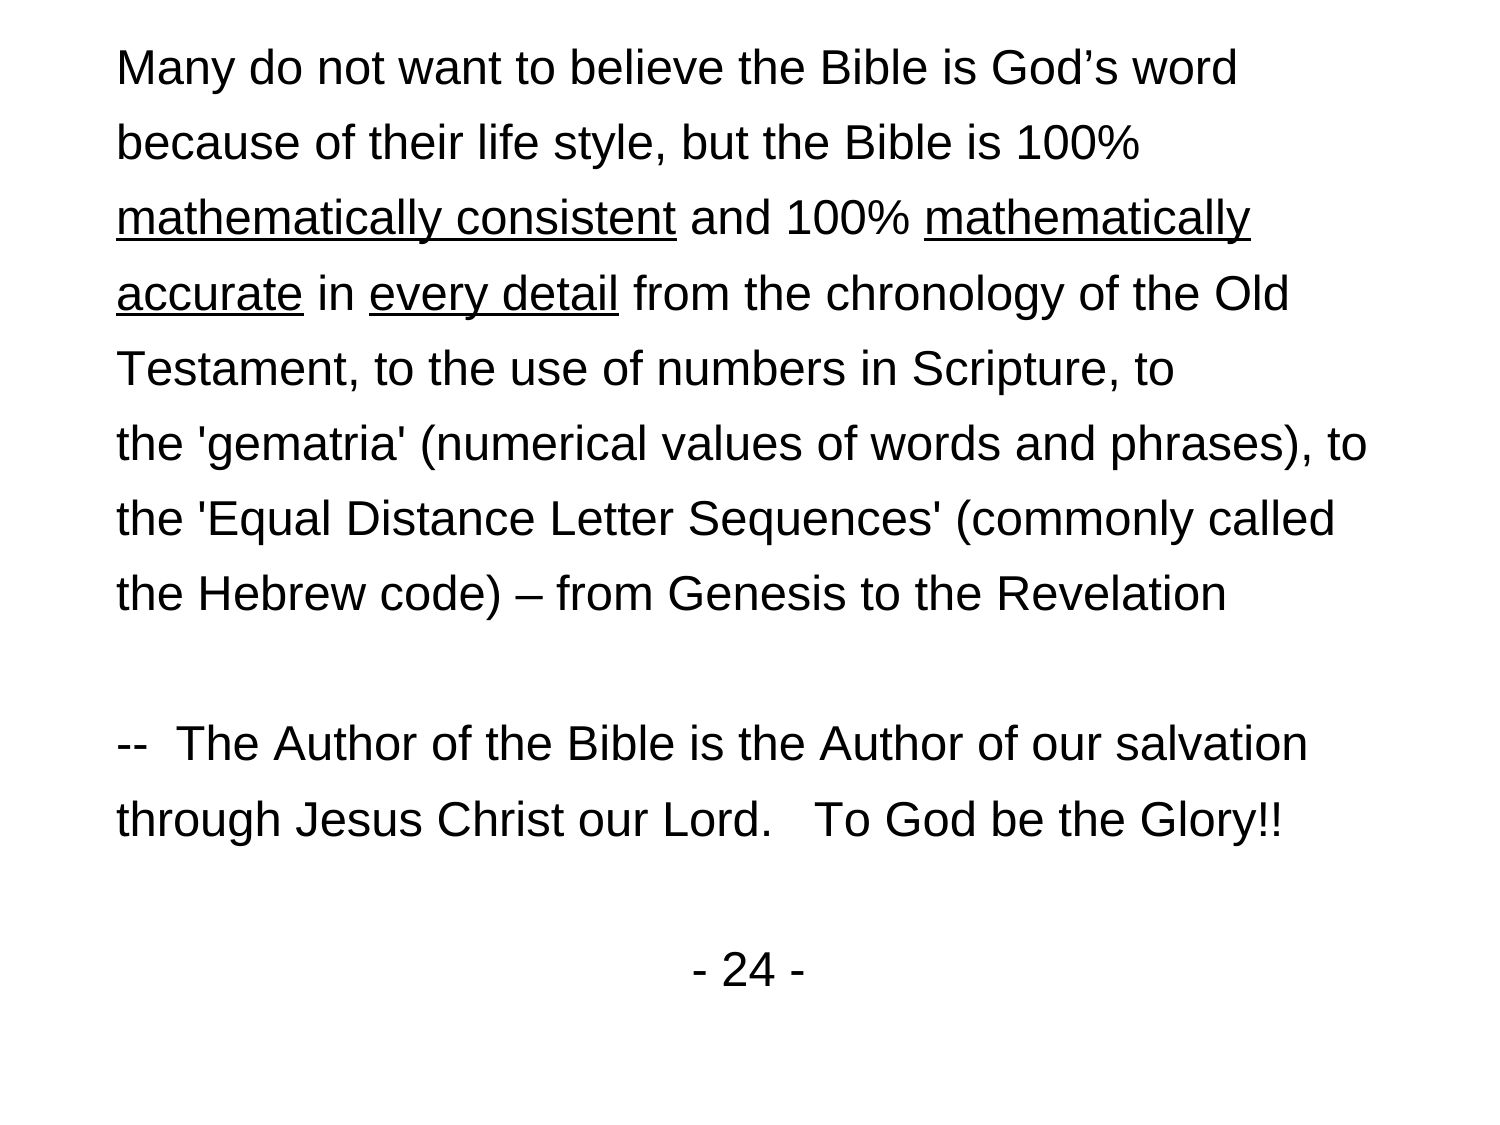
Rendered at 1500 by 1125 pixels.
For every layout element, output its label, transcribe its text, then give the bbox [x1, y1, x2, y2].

list Many do not want to believe the Bible is God’s word because of their life style, but the Bible is 100% mathematically consistent and 100% mathematically accurate in every detail from the chronology of the Old Testament, to the use of numbers in Scripture, to the 'gematria' (numerical values of words and phrases), to the 'Equal Distance Letter Sequences' (commonly called the Hebrew code) – from Genesis to the Revelation -- The Author of the Bible is the Author of our salvation through Jesus Christ our Lord. To God be the Glory!! - 24 - [46, 28, 1397, 1051]
